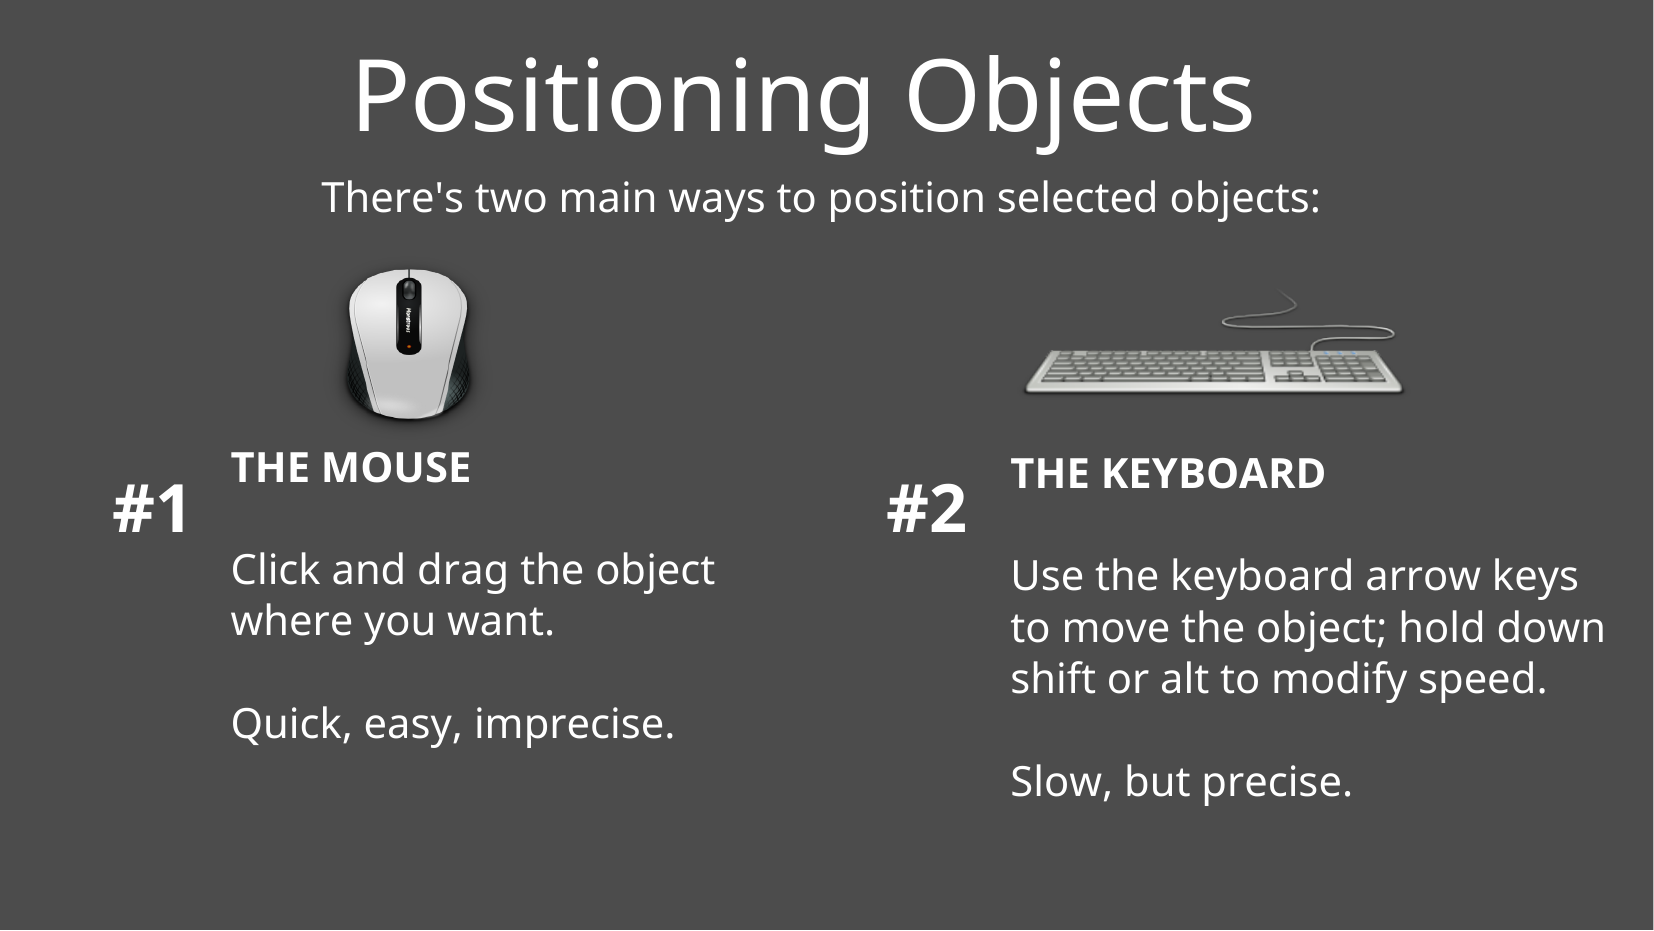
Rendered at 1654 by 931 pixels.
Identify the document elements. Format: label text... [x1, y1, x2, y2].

title THE MOUSE Click and drag the object where you want. Quick, easy, imprecise. [230, 454, 831, 736]
title #1 [112, 467, 220, 549]
title Positioning Objects [53, 4, 1554, 202]
picture [998, 180, 1426, 501]
picture [284, 254, 531, 440]
title #2 [886, 467, 1035, 549]
title THE KEYBOARD Use the keyboard arrow keys to move the object; hold down shift or alt to modify speed. Slow, but precise. [1010, 433, 1611, 820]
title There's two main ways to position selected objects: [132, 170, 1521, 281]
